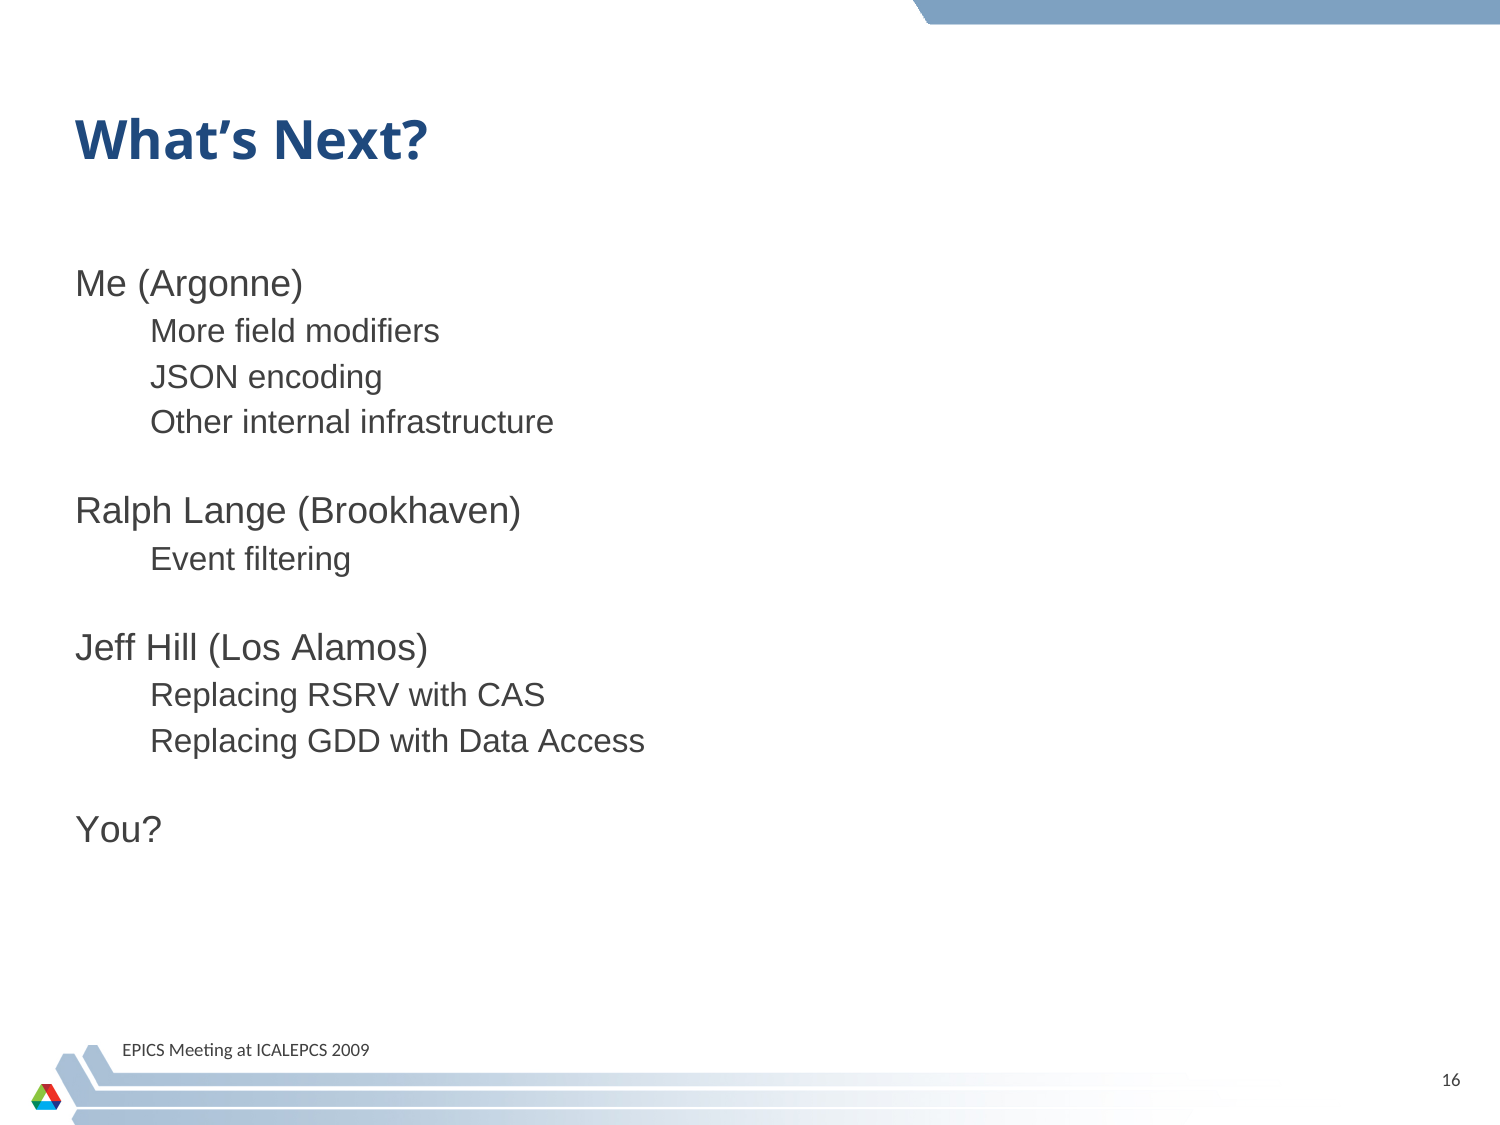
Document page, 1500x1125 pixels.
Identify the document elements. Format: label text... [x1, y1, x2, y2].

title What’s Next? [75, 52, 1426, 226]
picture [0, 1037, 1500, 1125]
list Me (Argonne) More field modifiers JSON encoding Other internal infrastructure Ralph Lange (Brookhaven) Event filtering Jeff Hill (Los Alamos) Replacing RSRV with CAS Replacing GDD with Data Access You? [75, 262, 1426, 991]
picture [0, 0, 1500, 26]
